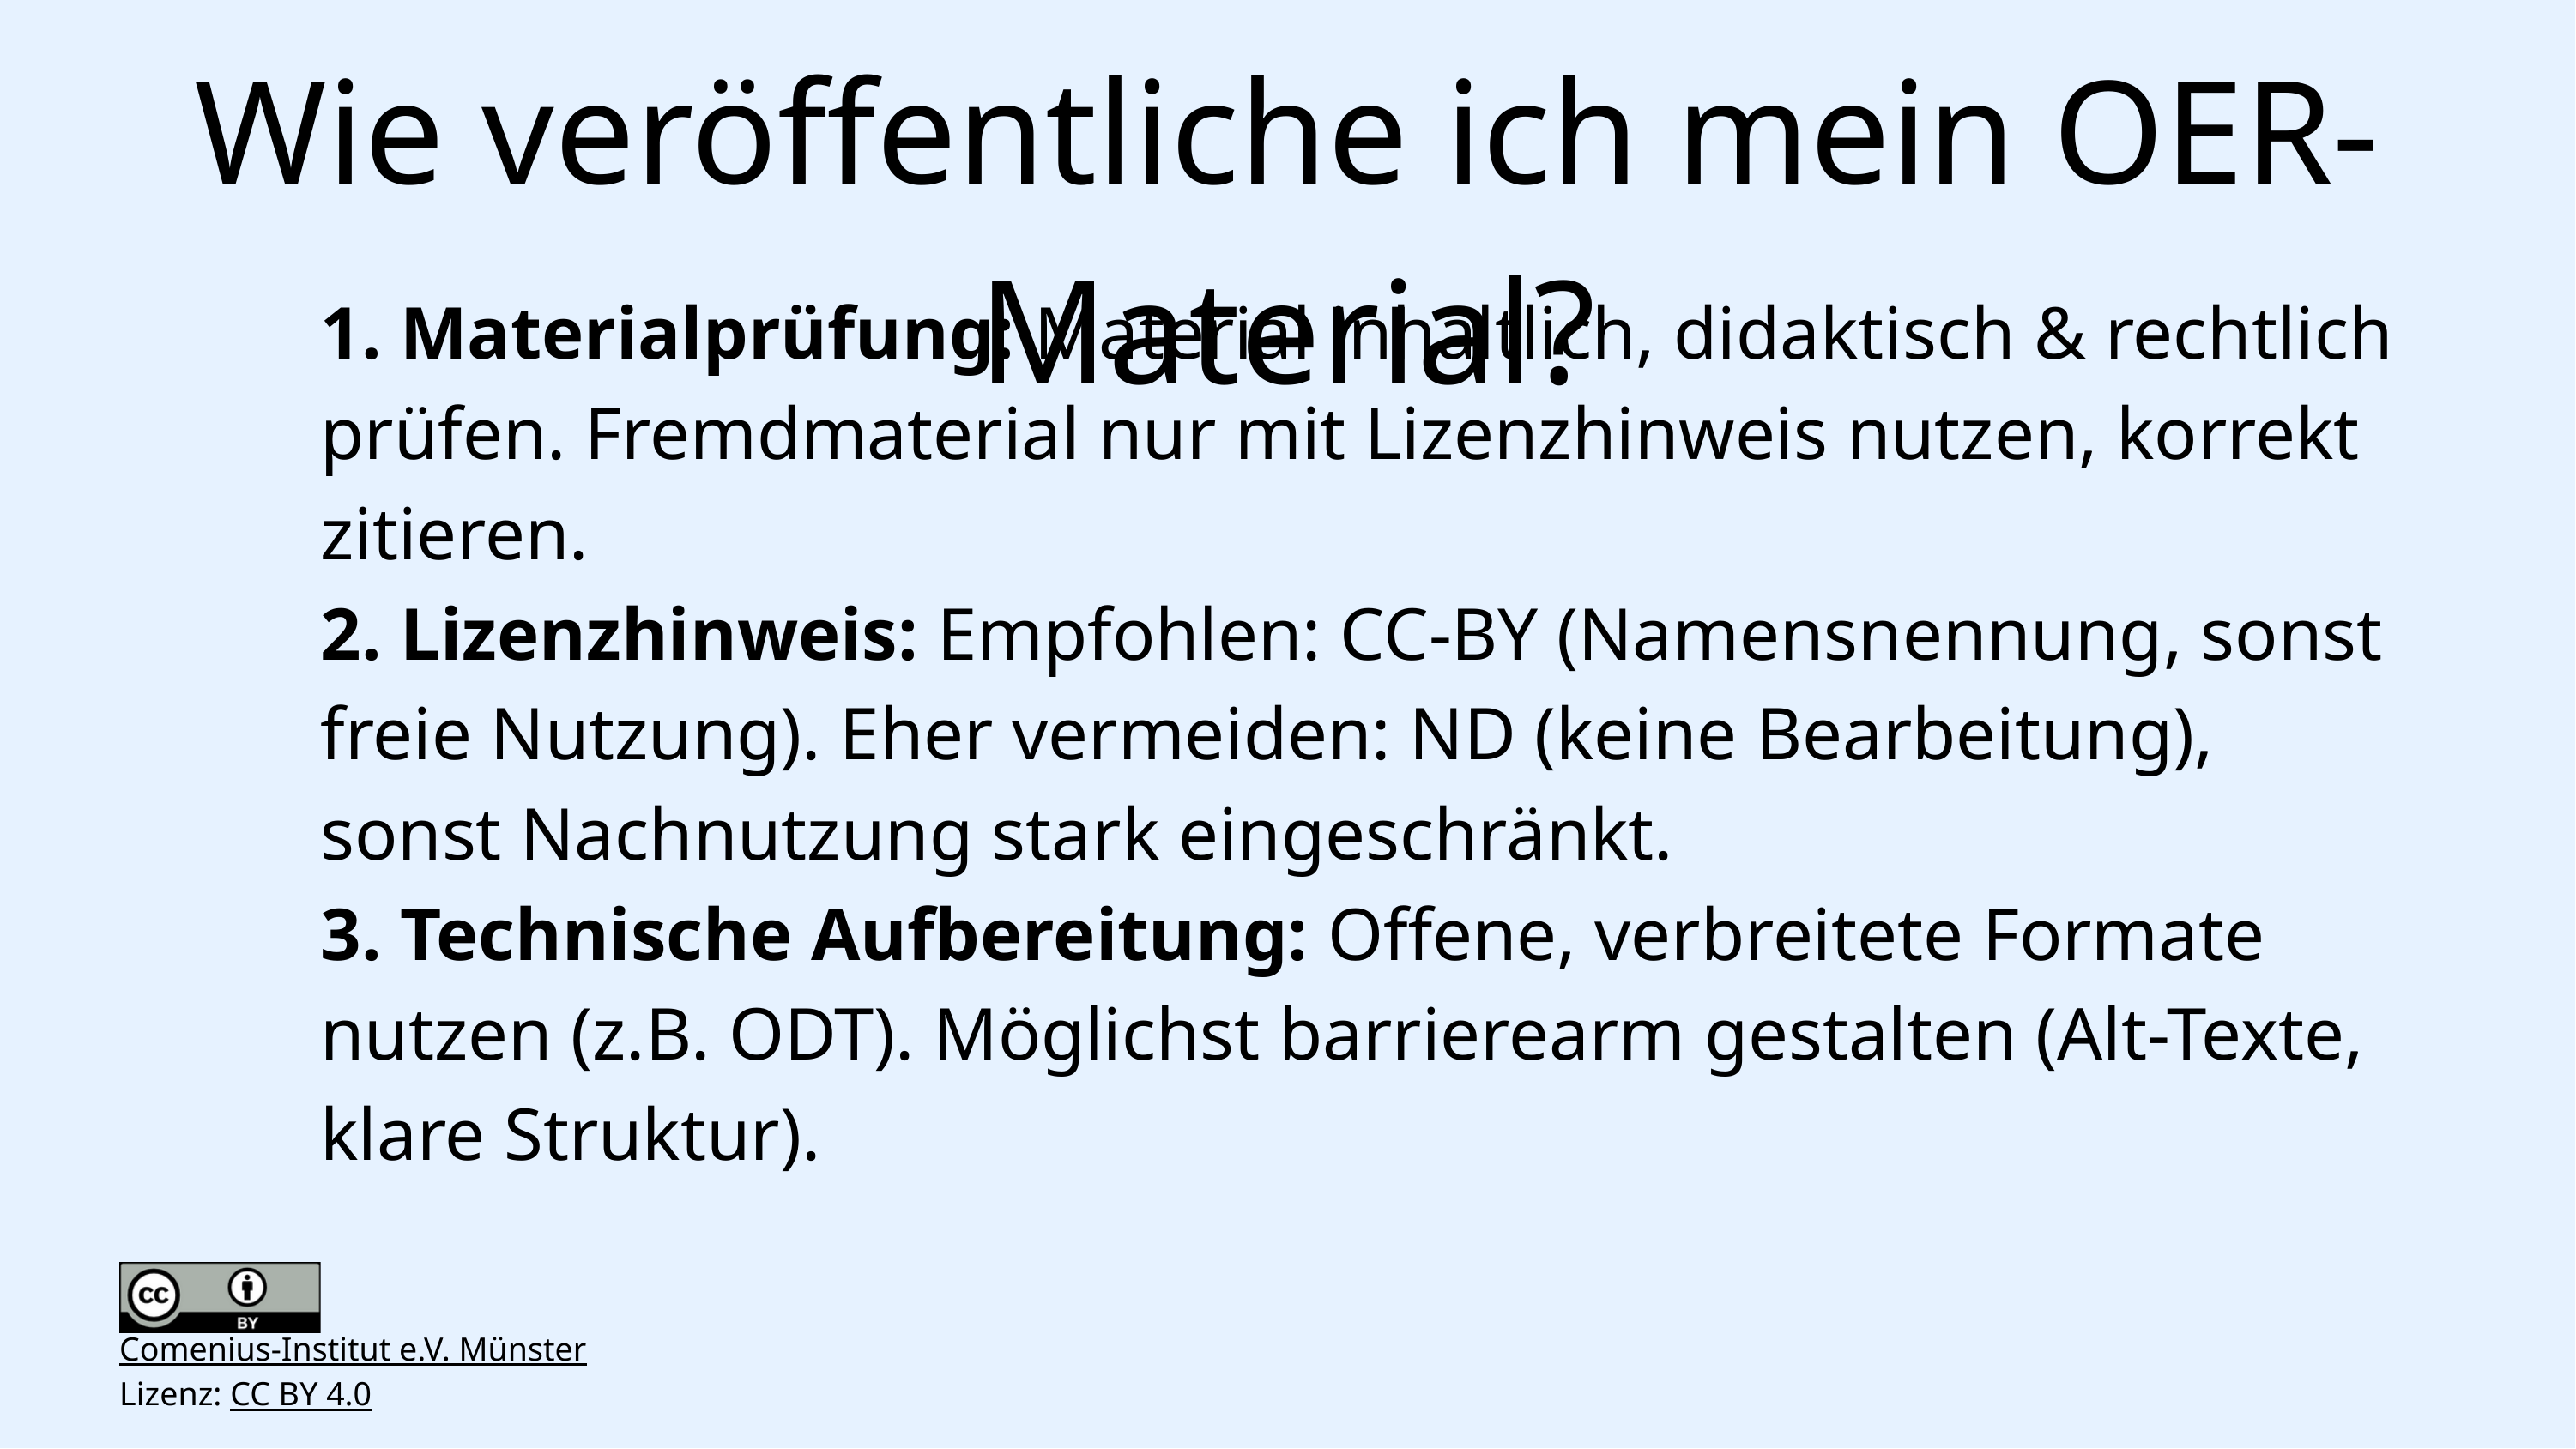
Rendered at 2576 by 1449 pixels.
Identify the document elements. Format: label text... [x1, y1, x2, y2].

text_box Wie veröffentliche ich mein OER-Material? [109, 12, 2466, 205]
text_box 1. Materialprüfung: Material inhaltlich, didaktisch & rechtlich prüfen. Fremdmaterial nur mit Lizenzhinweis nutzen, korrekt zitieren. 2. Lizenzhinweis: Empfohlen: CC-BY (Namensnennung, sonst freie Nutzung). Eher vermeiden: ND (keine Bearbeitung), sonst Nachnutzung stark eingeschränkt. 3. Technische Aufbereitung: Offene, verbreitete Formate nutzen (z.B. ODT). Möglichst barrierearm gestalten (Alt-Texte, klare Struktur). [320, 273, 2395, 1263]
text_box Comenius-Institut e.V. Münster Lizenz: CC BY 4.0 [119, 1327, 1378, 1416]
text_box [119, 1262, 321, 1327]
